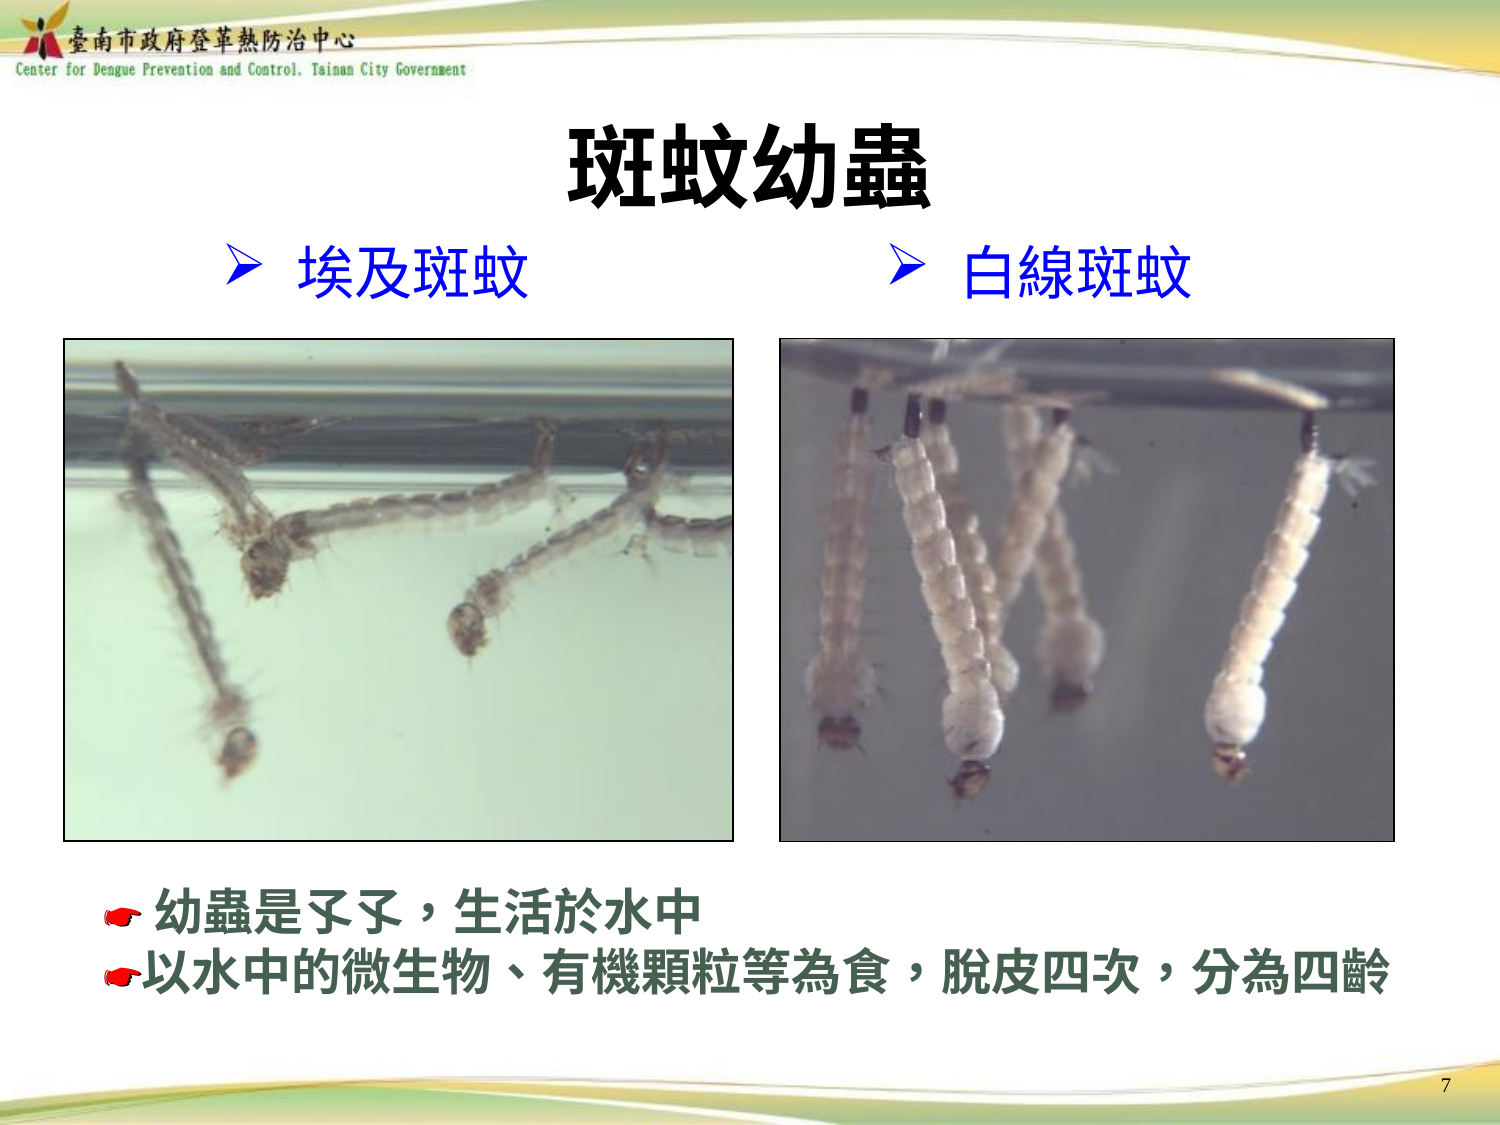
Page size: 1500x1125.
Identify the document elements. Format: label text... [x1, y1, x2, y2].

text_box 埃及斑蚊 [206, 228, 657, 308]
text_box 白線斑蚊 [869, 228, 1305, 329]
text_box 幼蟲是孓孓，生活於水中 以水中的微生物、有機顆粒等為食，脫皮四次，分為四齡 [88, 872, 1437, 1008]
text_box <編號> [1116, 1063, 1467, 1111]
picture [0, 0, 1500, 1125]
text_box 斑蚊幼蟲 [165, 101, 1335, 228]
